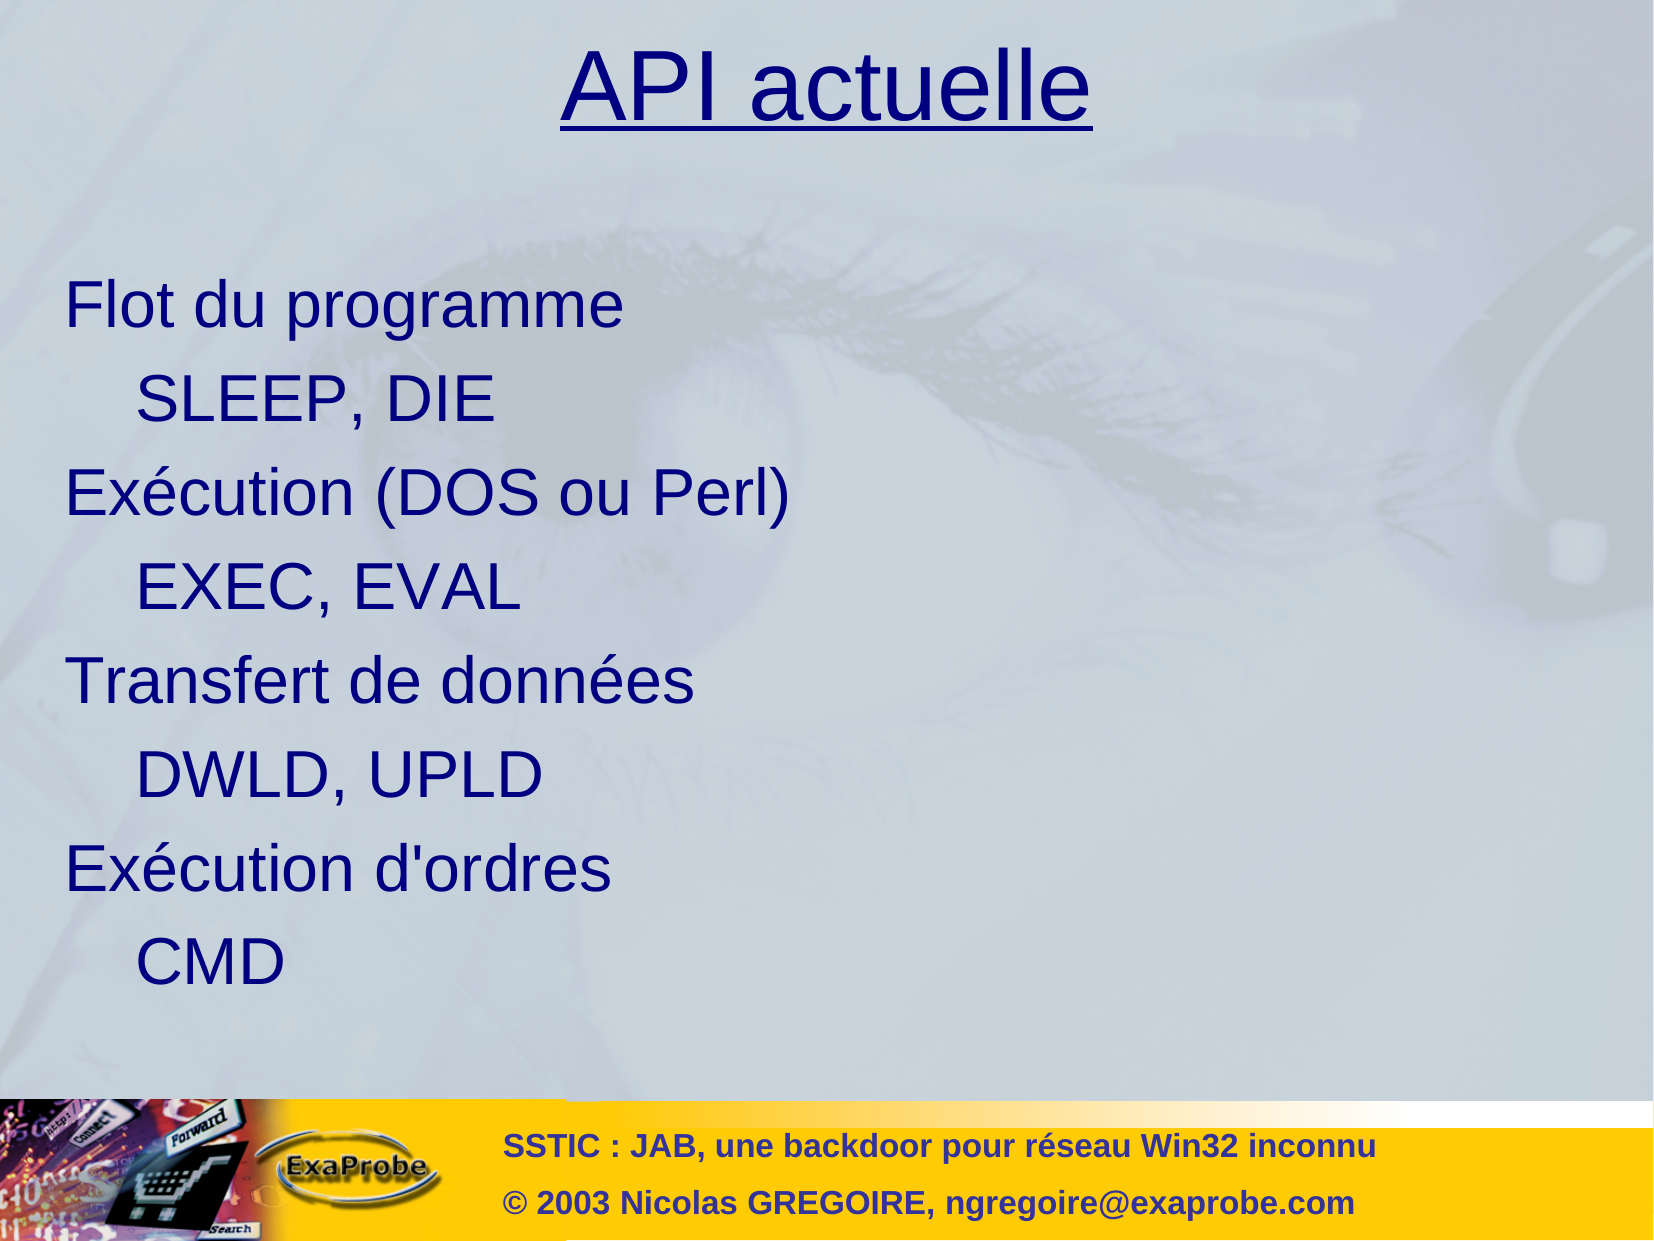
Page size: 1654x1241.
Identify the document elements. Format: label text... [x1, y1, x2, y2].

title API actuelle [0, 0, 1654, 167]
subtitle Flot du programme SLEEP, DIE Exécution (DOS ou Perl) EXEC, EVAL Transfert de données DWLD, UPLD Exécution d'ordres CMD [45, 222, 1630, 1042]
